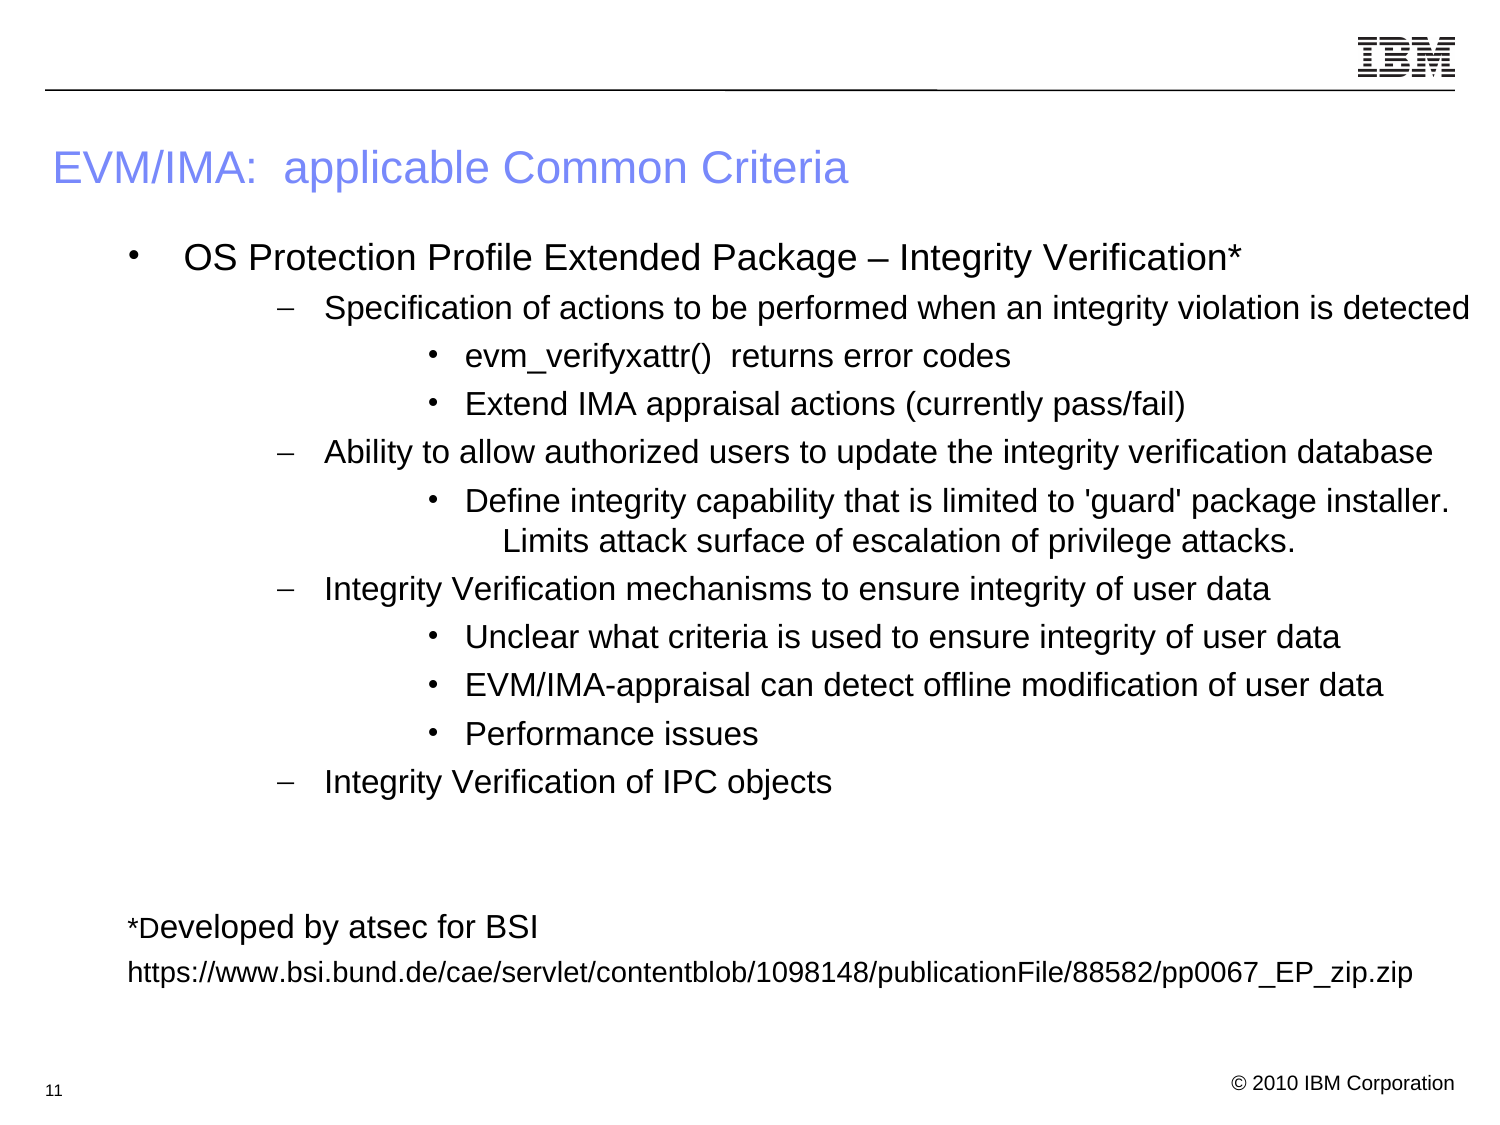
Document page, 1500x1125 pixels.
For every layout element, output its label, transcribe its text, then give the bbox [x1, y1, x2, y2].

title EVM/IMA: applicable Common Criteria [37, 112, 1457, 226]
list OS Protection Profile Extended Package – Integrity Verification* Specification of actions to be performed when an integrity violation is detected evm_verifyxattr() returns error codes Extend IMA appraisal actions (currently pass/fail) Ability to allow authorized users to update the integrity verification database Define integrity capability that is limited to 'guard' package installer. Limits attack surface of escalation of privilege attacks. Integrity Verification mechanisms to ensure integrity of user data Unclear what criteria is used to ensure integrity of user data EVM/IMA-appraisal can detect offline modification of user data Performance issues Integrity Verification of IPC objects *Developed by atsec for BSI https://www.bsi.bund.de/cae/servlet/contentblob/1098148/publicationFile/88582/pp0067_EP_zip.zip [112, 224, 1500, 1074]
picture [1358, 37, 1455, 77]
